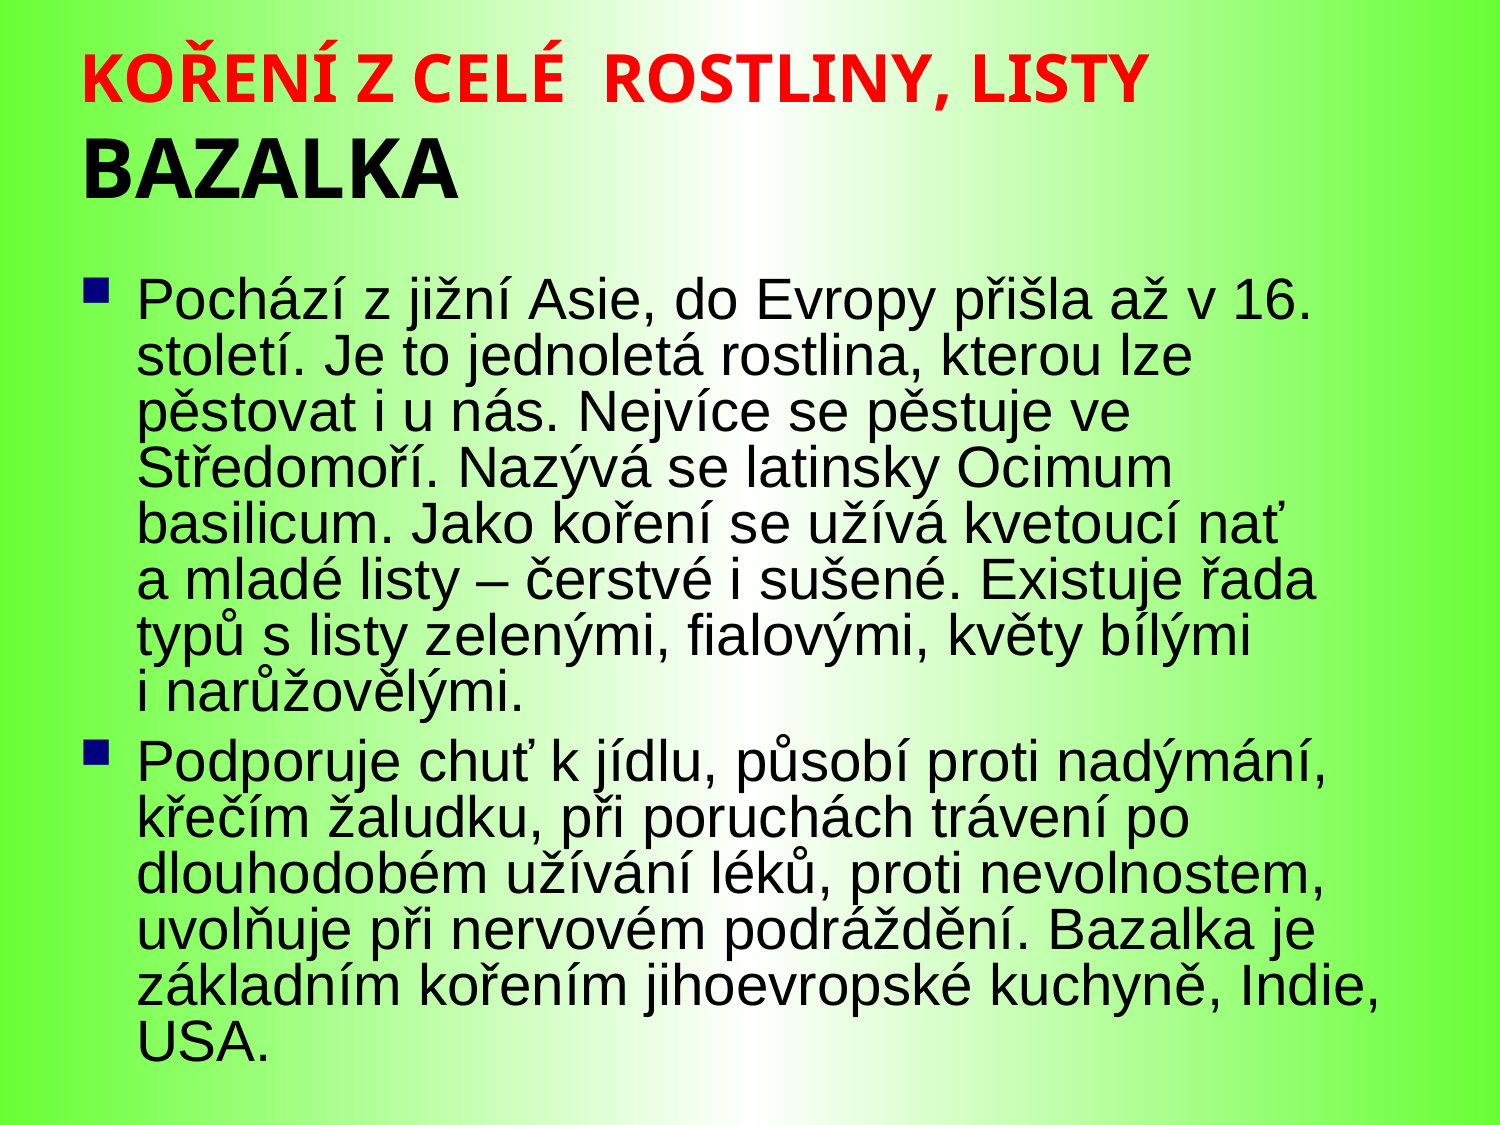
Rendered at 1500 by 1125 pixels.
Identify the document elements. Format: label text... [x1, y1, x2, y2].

list Pochází z jižní Asie, do Evropy přišla až v 16. století. Je to jednoletá rostlina, kterou lze pěstovat i u nás. Nejvíce se pěstuje ve Středomoří. Nazývá se latinsky Ocimum basilicum. Jako koření se užívá kvetoucí nať a mladé listy – čerstvé i sušené. Existuje řada typů s listy zelenými, fialovými, květy bílými i narůžovělými. Podporuje chuť k jídlu, působí proti nadýmání, křečím žaludku, při poruchách trávení po dlouhodobém užívání léků, proti nevolnostem, uvolňuje při nervovém podráždění. Bazalka je základním kořením jihoevropské kuchyně, Indie, USA. [64, 267, 1415, 1083]
title KOŘENÍ Z CELÉ ROSTLINY, LISTY BAZALKA [64, 27, 1415, 223]
